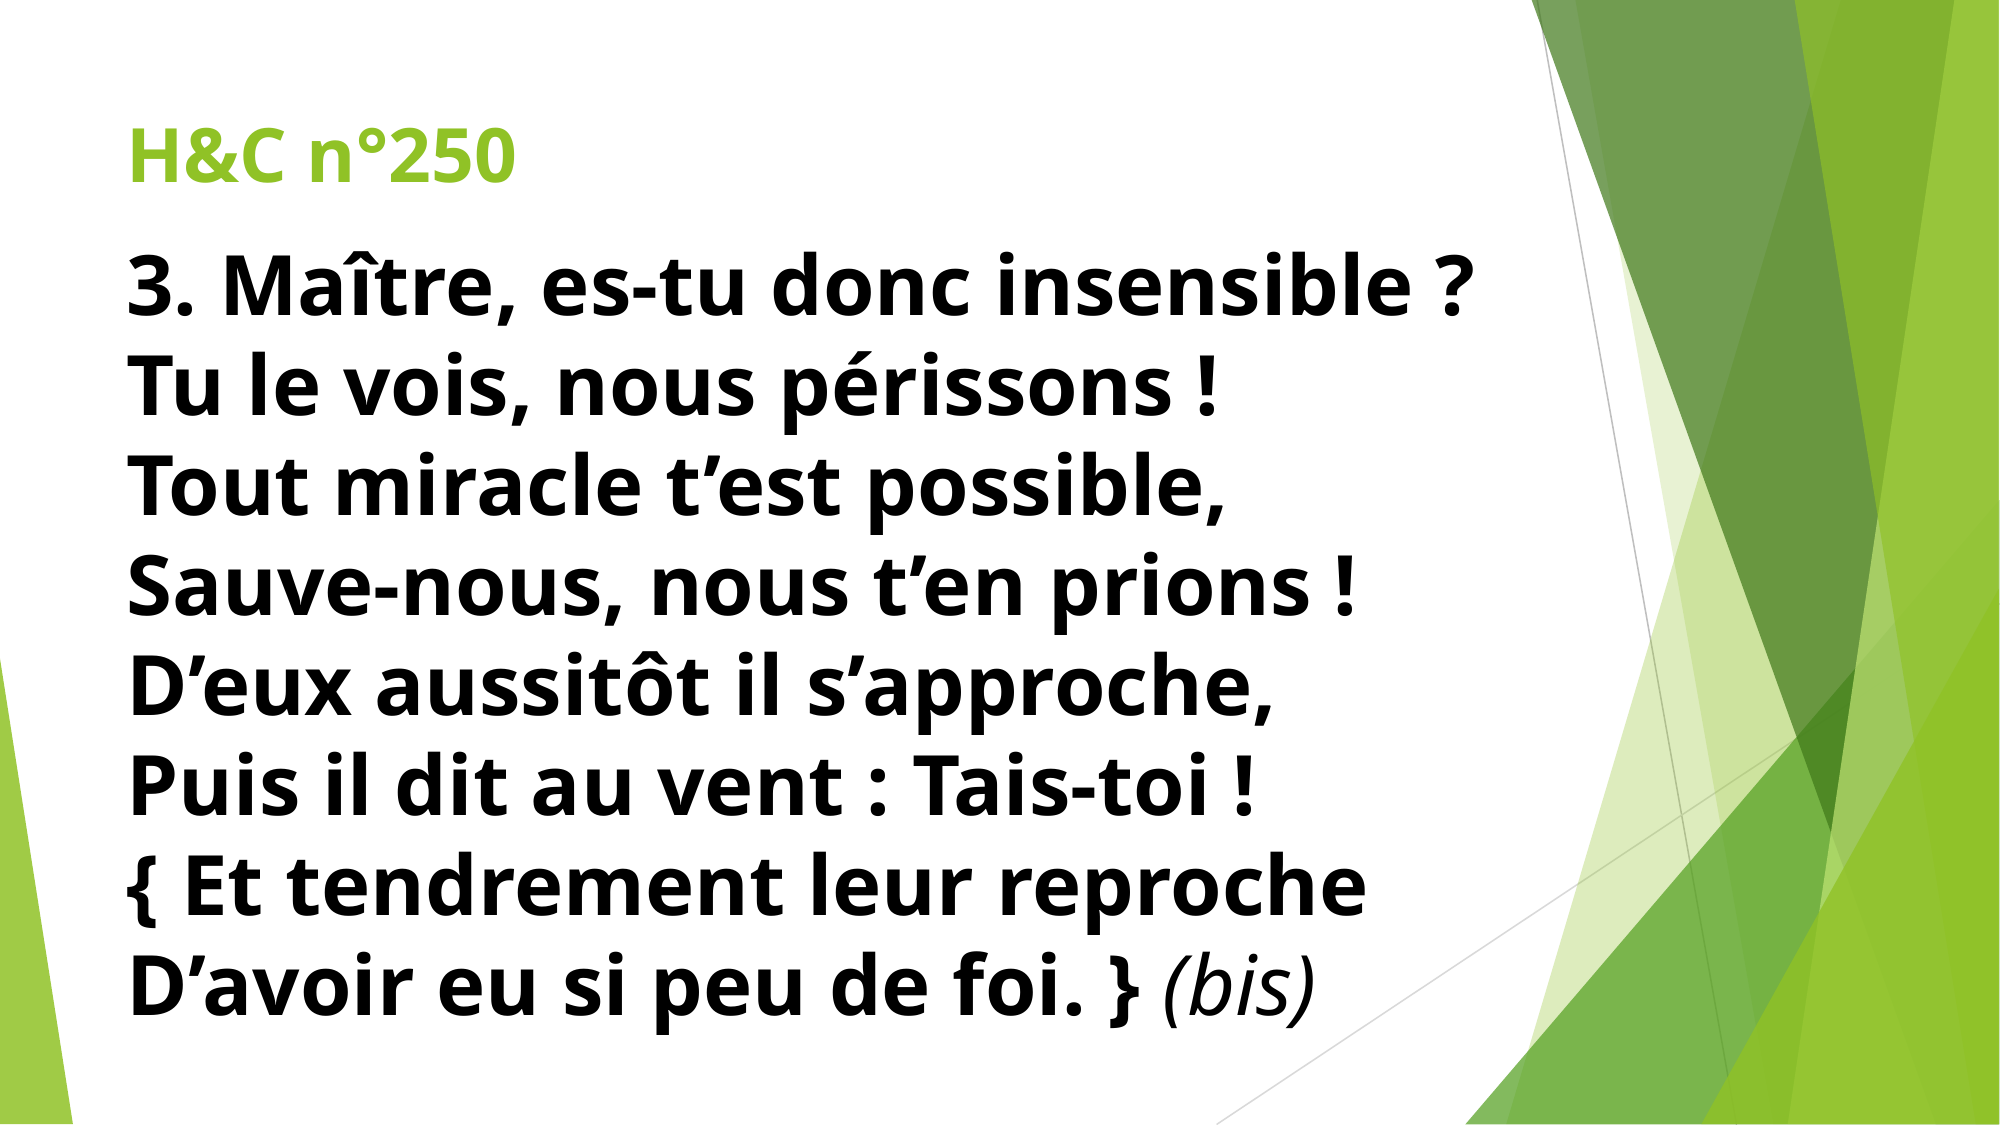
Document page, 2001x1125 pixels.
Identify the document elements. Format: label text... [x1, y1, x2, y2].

text_box H&C n°250 [111, 99, 1522, 224]
text_box 3. Maître, es-tu donc insensible ? Tu le vois, nous périssons ! Tout miracle t’est possible, Sauve-nous, nous t’en prions ! D’eux aussitôt il s’approche, Puis il dit au vent : Tais-toi ! { Et tendrement leur reproche D’avoir eu si peu de foi. } (bis) [111, 224, 1949, 1063]
